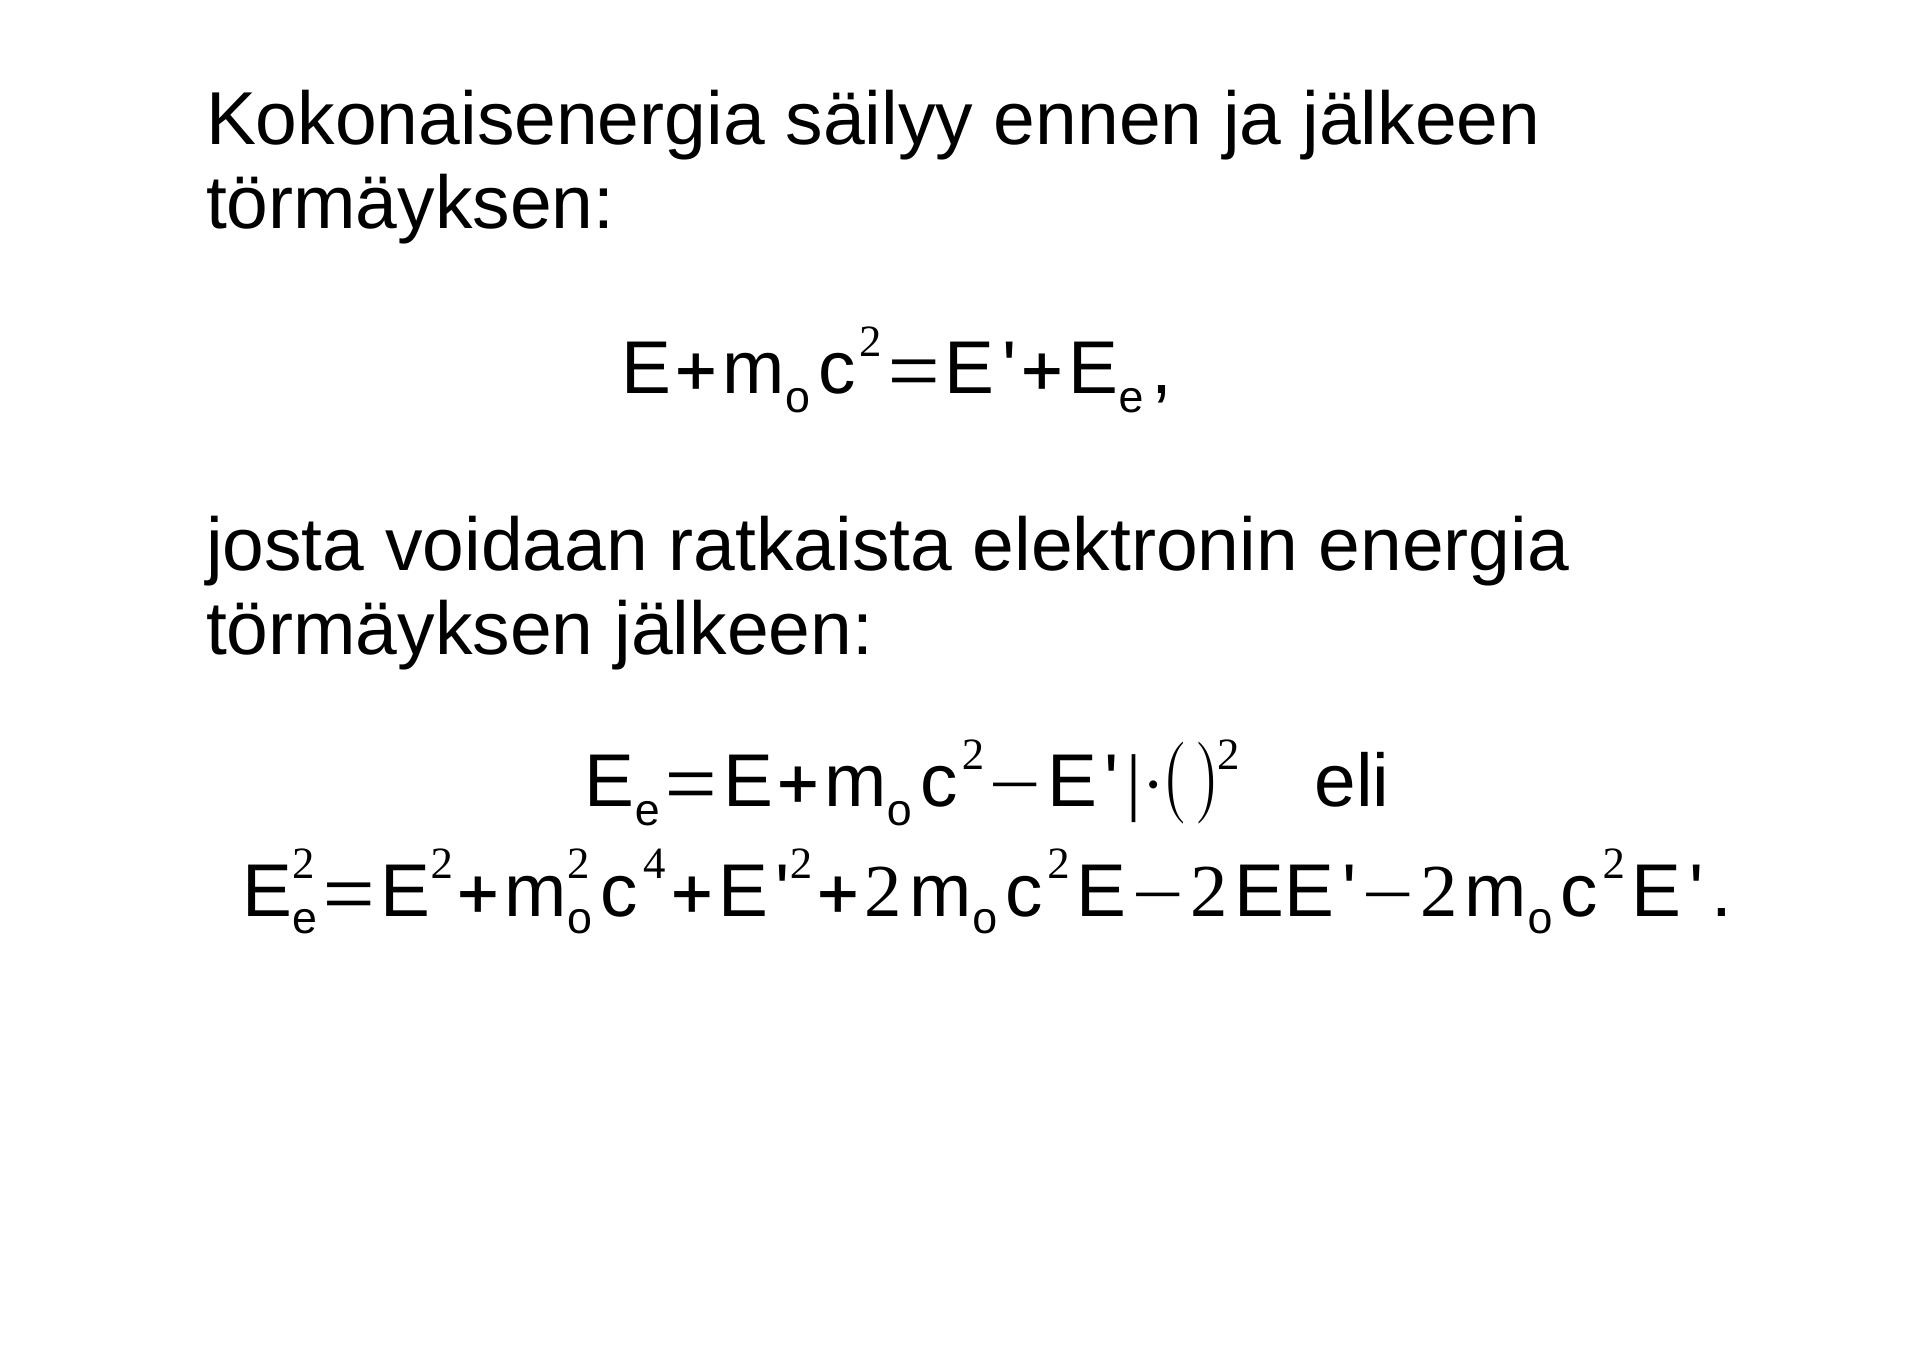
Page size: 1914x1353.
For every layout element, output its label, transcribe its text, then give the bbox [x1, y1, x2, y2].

chart [235, 729, 1739, 944]
text_box Kokonaisenergia säilyy ennen ja jälkeen törmäyksen: [191, 69, 1773, 361]
text_box josta voidaan ratkaista elektronin energia törmäyksen jälkeen: [191, 494, 1707, 786]
chart [615, 316, 1179, 422]
